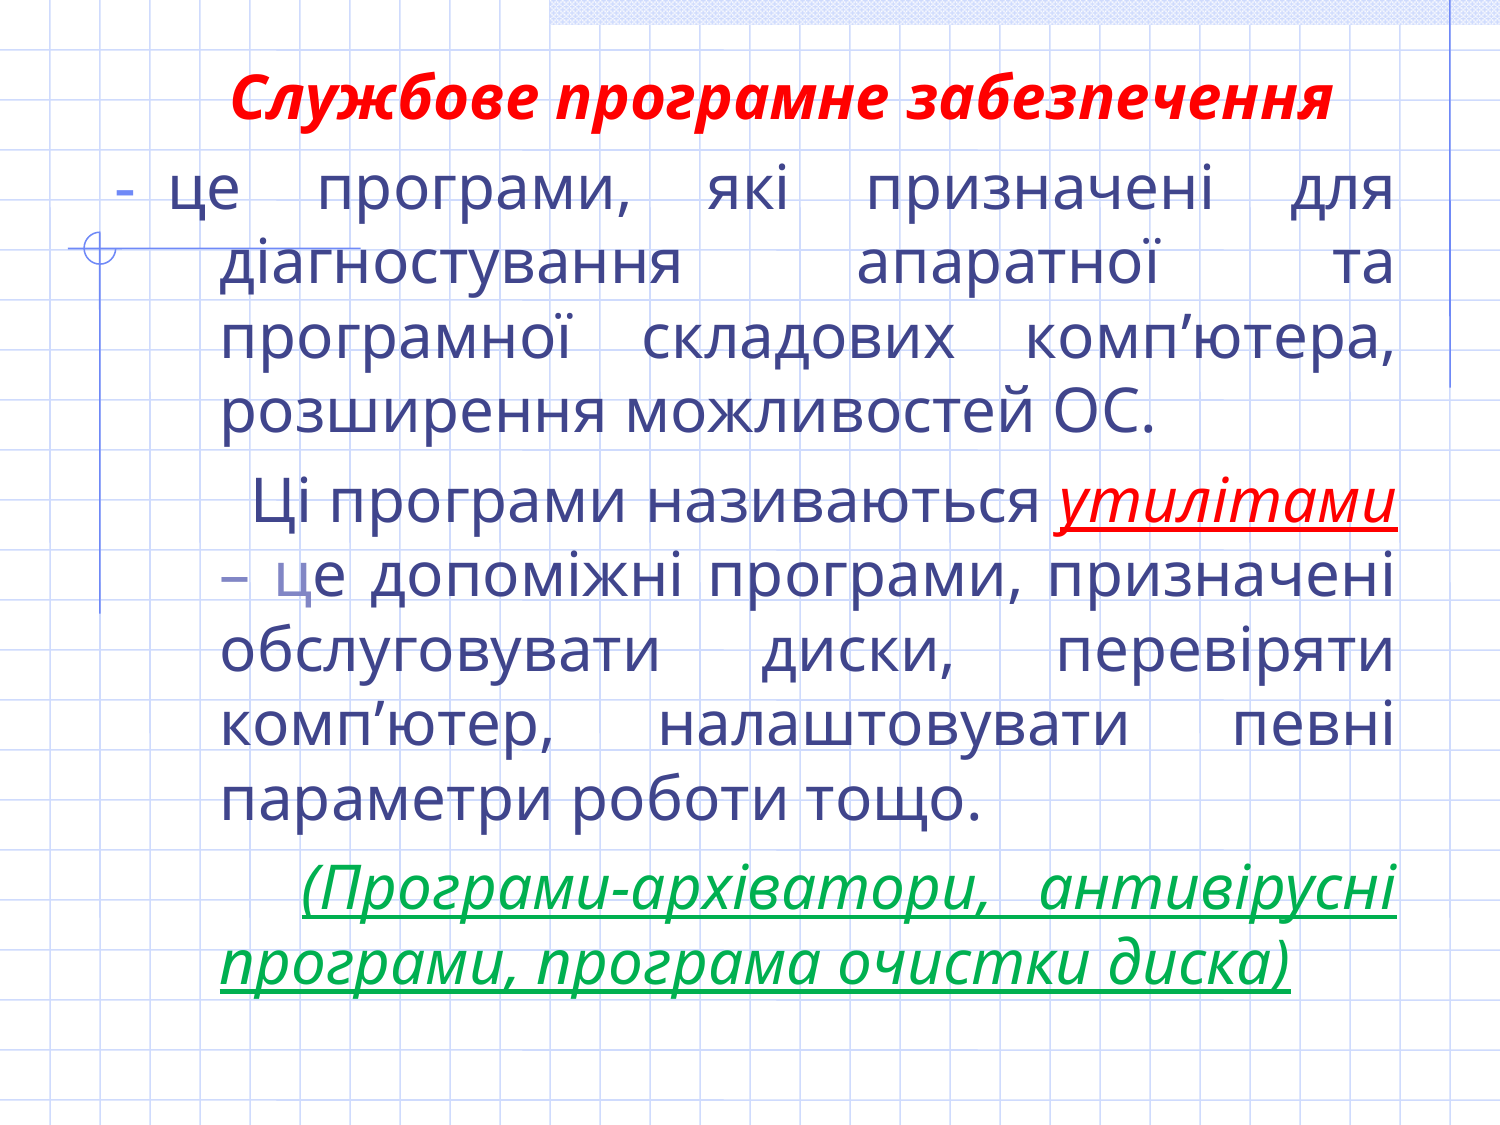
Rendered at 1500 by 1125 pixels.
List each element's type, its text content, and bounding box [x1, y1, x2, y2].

list Службове програмне забезпечення це програми, які призначені для діагностування апаратної та програмної складових комп’ютера, розширення можливостей ОС. Ці програми називаються утилітами – це допоміжні програми, призначені обслуговувати диски, перевіряти комп’ютер, налаштовувати певні параметри роботи тощо. (Програми-архіватори, антивірусні програми, програма очистки диска) [99, 50, 1413, 1059]
